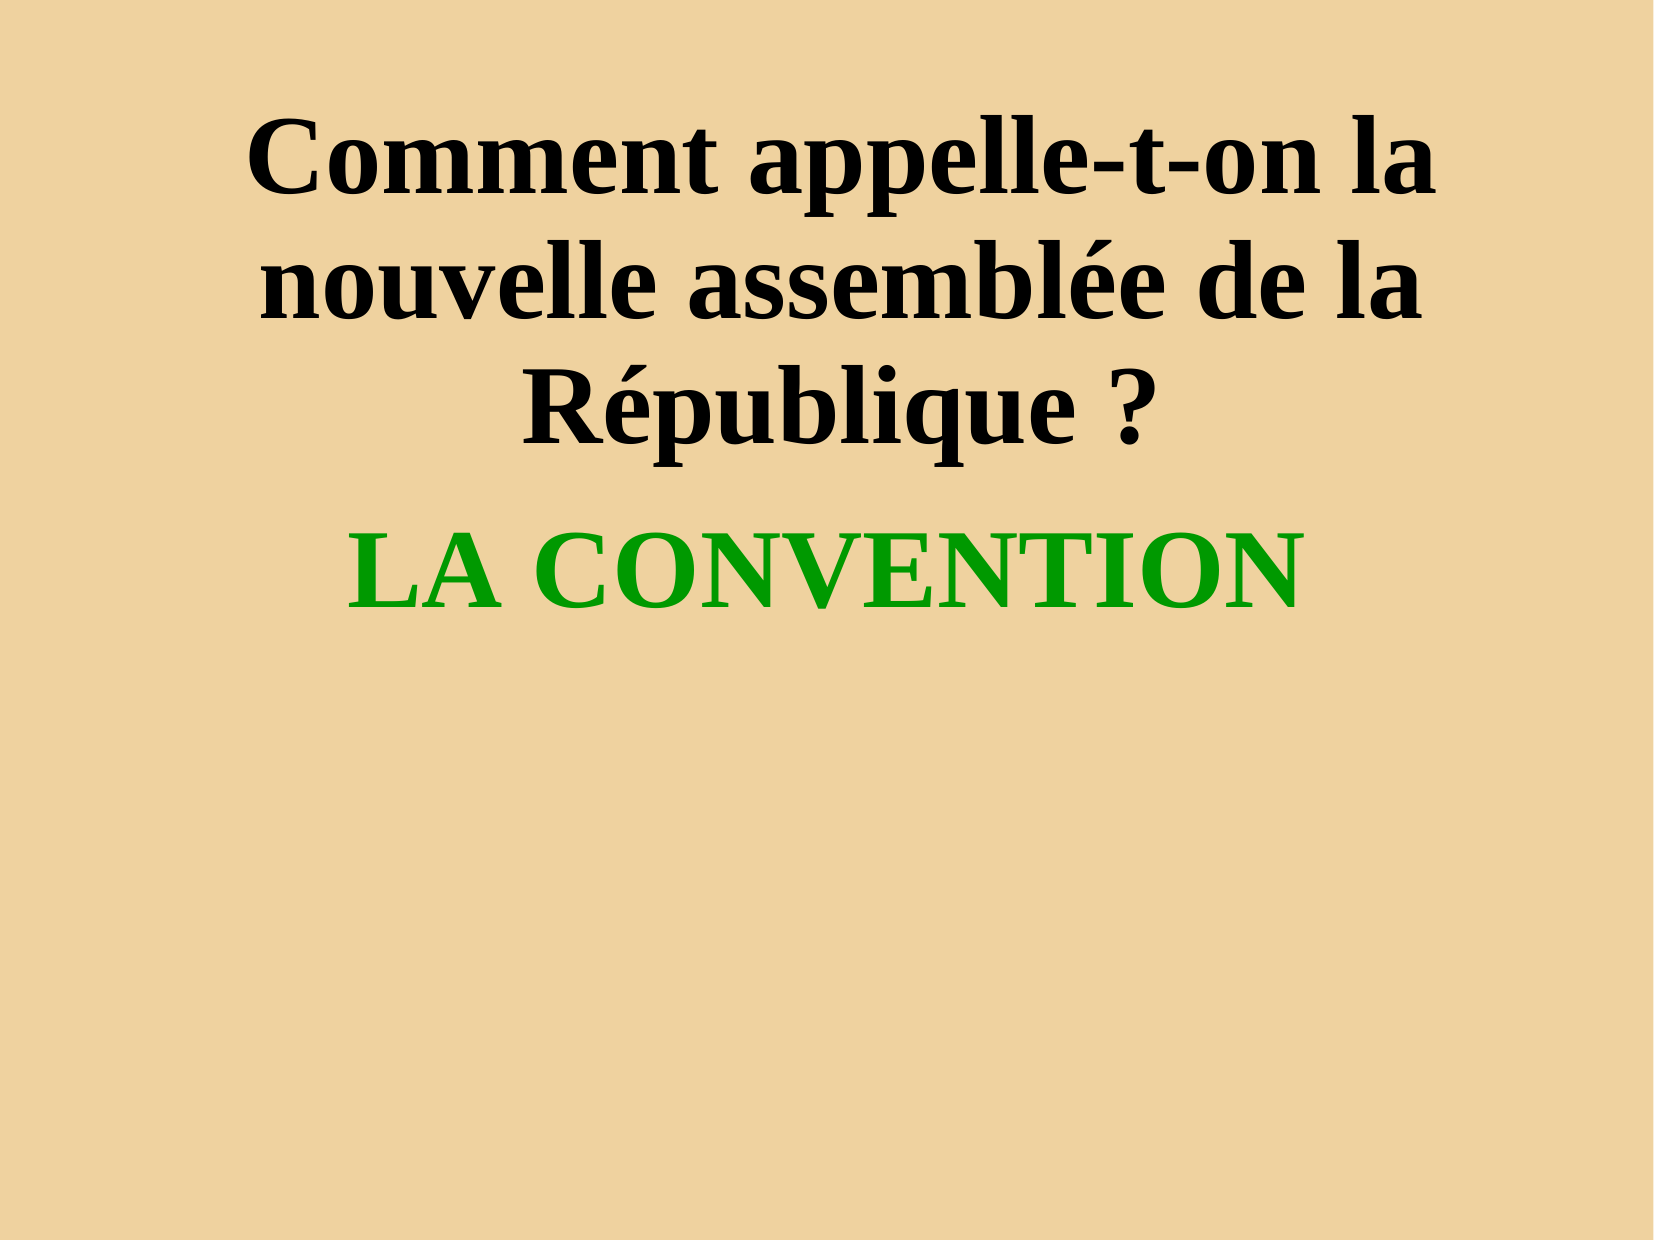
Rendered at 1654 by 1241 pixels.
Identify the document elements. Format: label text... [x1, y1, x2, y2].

title Comment appelle-t-on la nouvelle assemblée de la République ? [118, 29, 1565, 532]
title LA CONVENTION [118, 499, 1536, 889]
